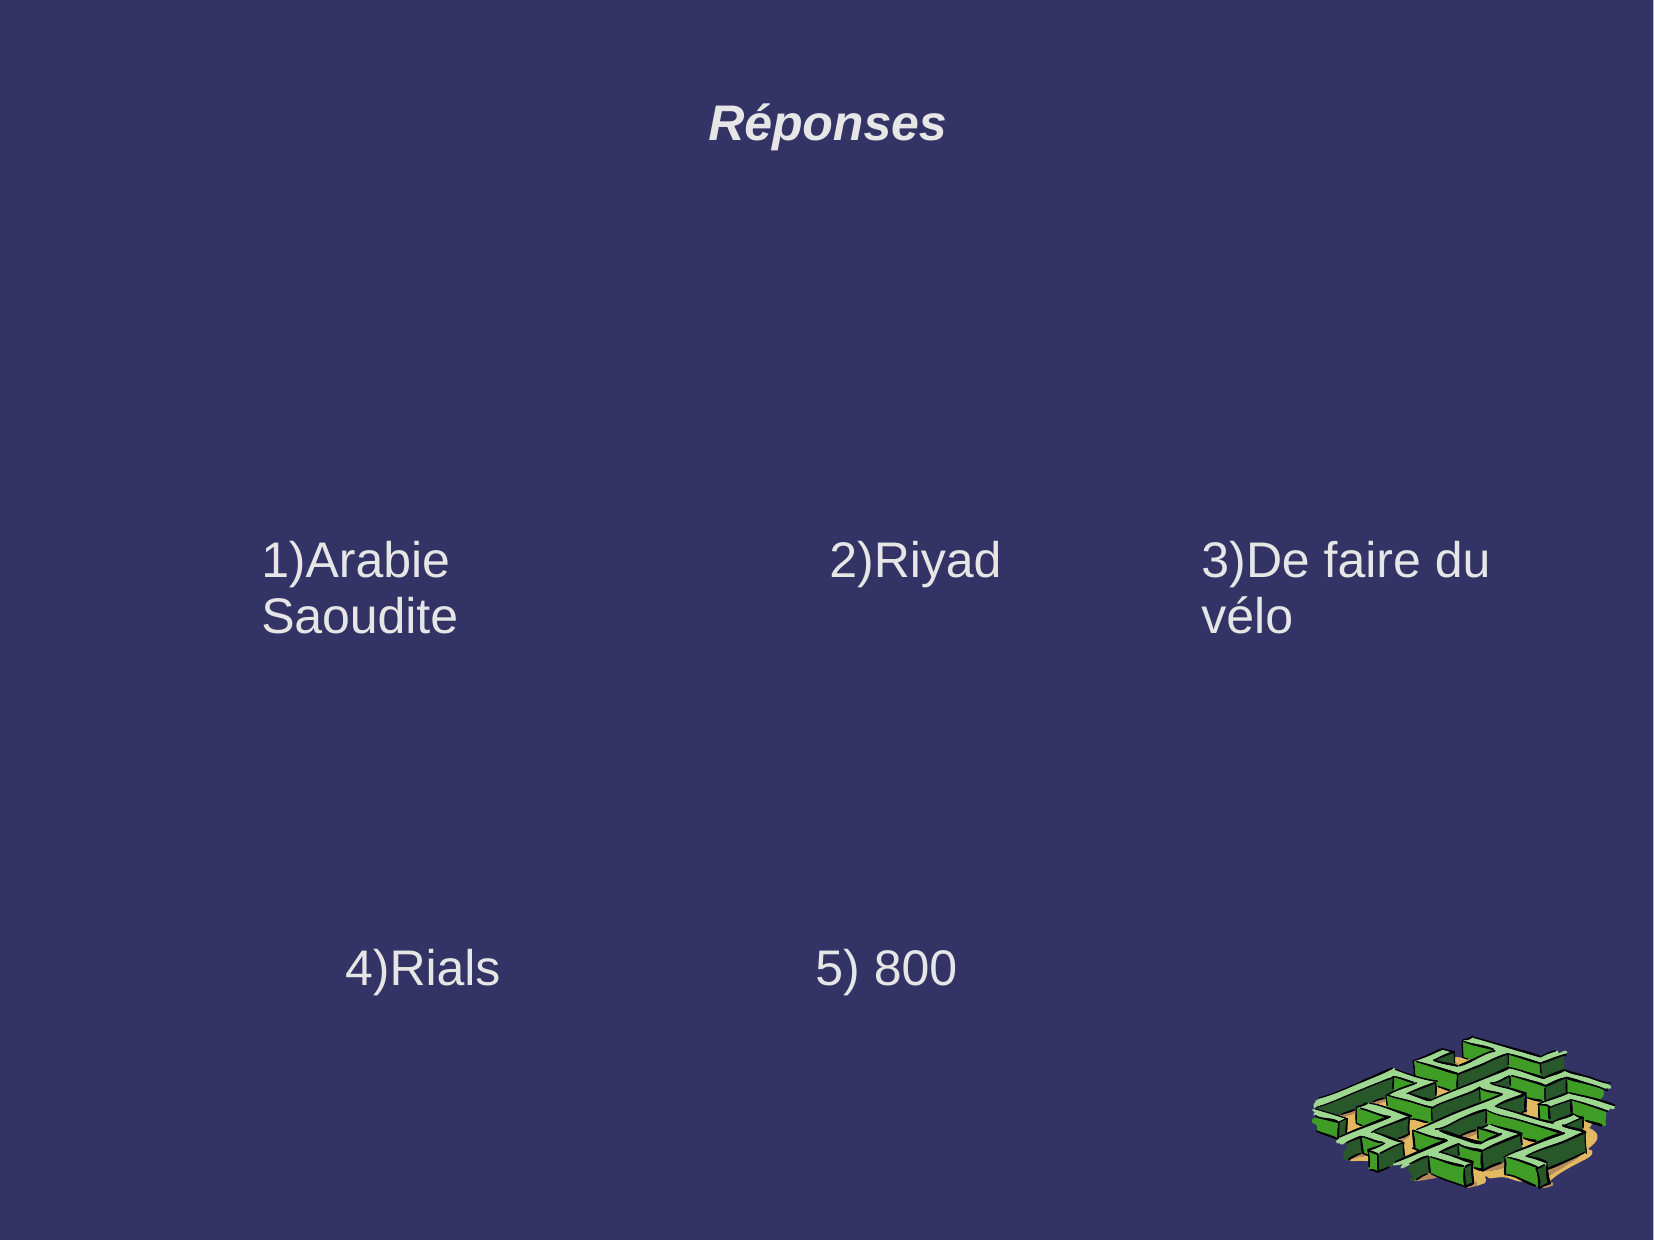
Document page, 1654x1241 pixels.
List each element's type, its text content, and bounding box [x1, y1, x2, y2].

list 5) 800 [648, 772, 1097, 1146]
list 1)Arabie Saoudite [178, 364, 627, 738]
list 4)Rials [178, 772, 627, 1146]
title Réponses [121, 19, 1534, 227]
list 2)Riyad [648, 364, 1097, 738]
list 3)De faire du vélo [1118, 364, 1567, 738]
